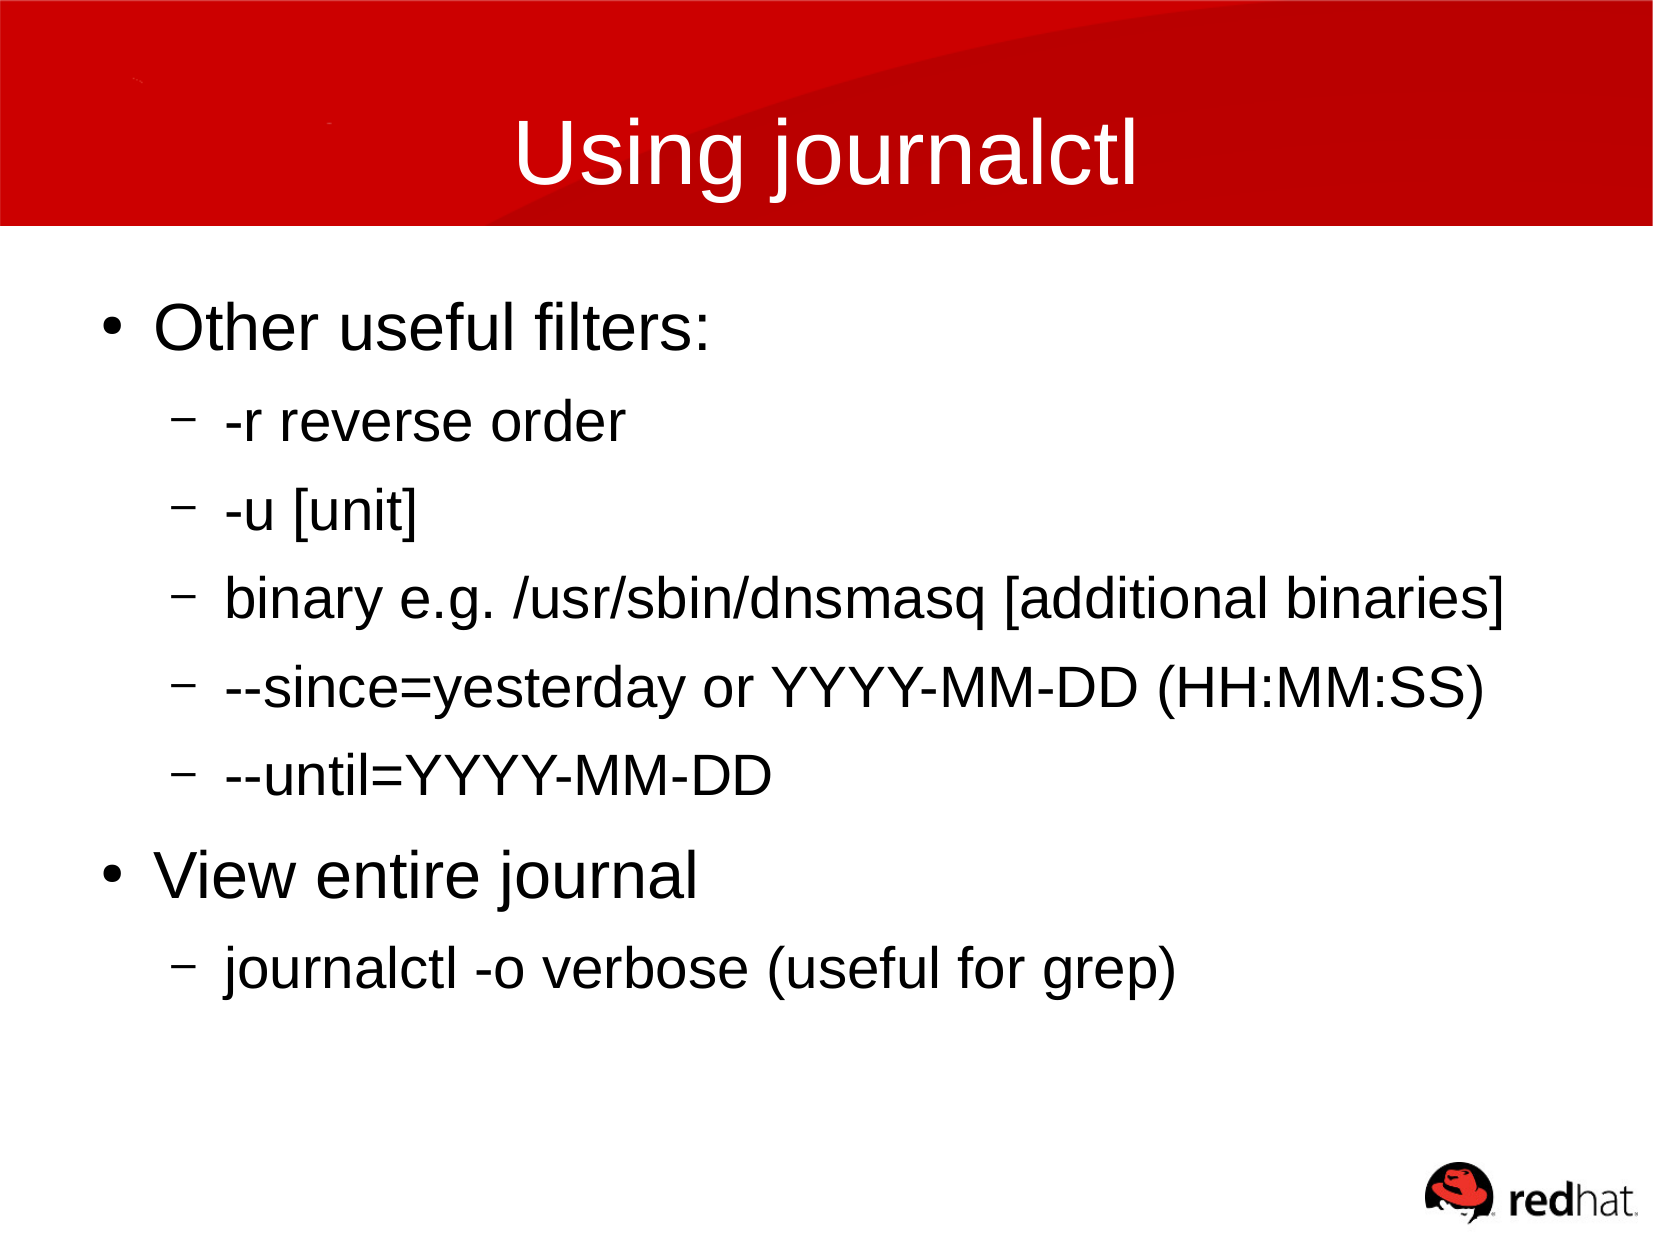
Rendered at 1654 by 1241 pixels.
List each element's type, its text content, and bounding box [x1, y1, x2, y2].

picture [1425, 1162, 1638, 1232]
title Using journalctl [82, 49, 1571, 257]
picture [0, 0, 1653, 226]
list Other useful filters: -r reverse order -u [unit] binary e.g. /usr/sbin/dnsmasq [additional binaries] --since=yesterday or YYYY-MM-DD (HH:MM:SS) --until=YYYY-MM-DD View entire journal journalctl -o verbose (useful for grep) [82, 290, 1571, 1010]
